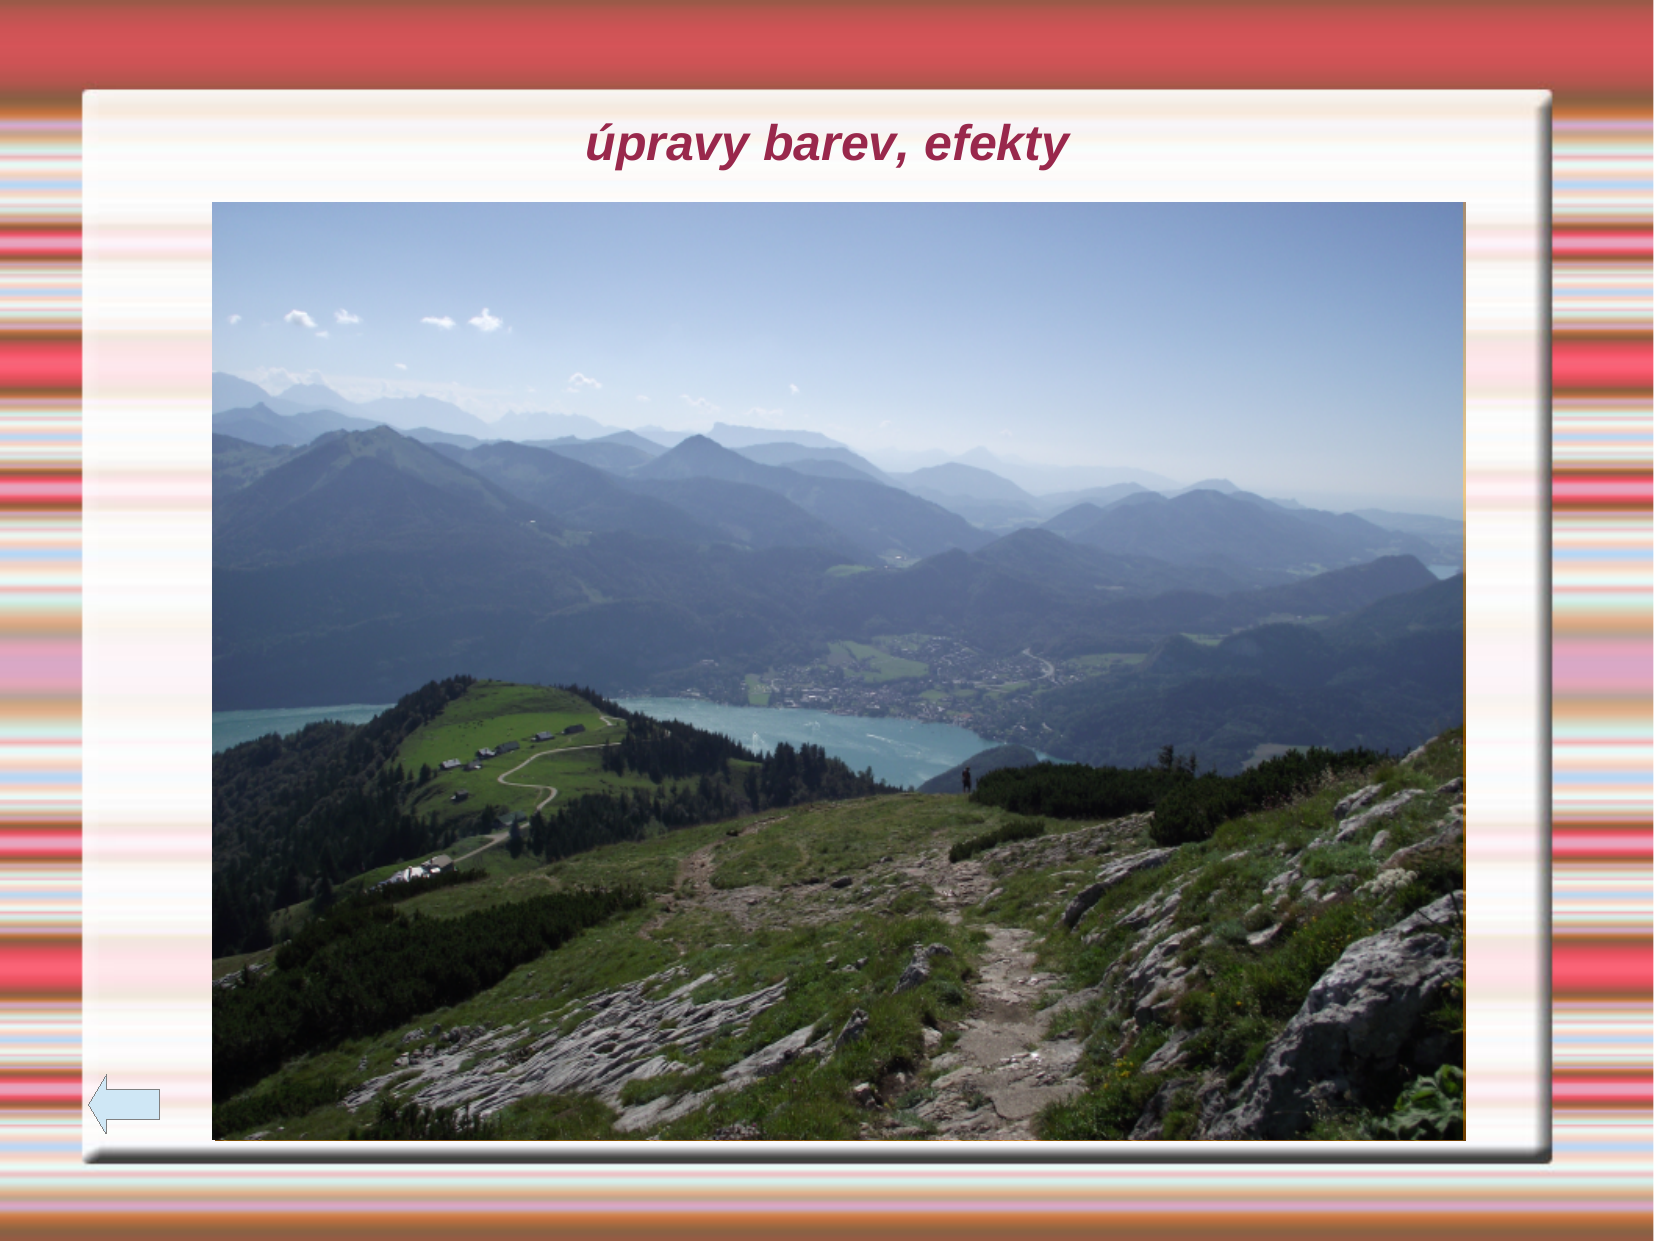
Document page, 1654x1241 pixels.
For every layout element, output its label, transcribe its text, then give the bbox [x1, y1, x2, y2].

picture [0, 0, 1654, 1241]
title úpravy barev, efekty [121, 50, 1534, 237]
text_box [88, 1074, 160, 1134]
